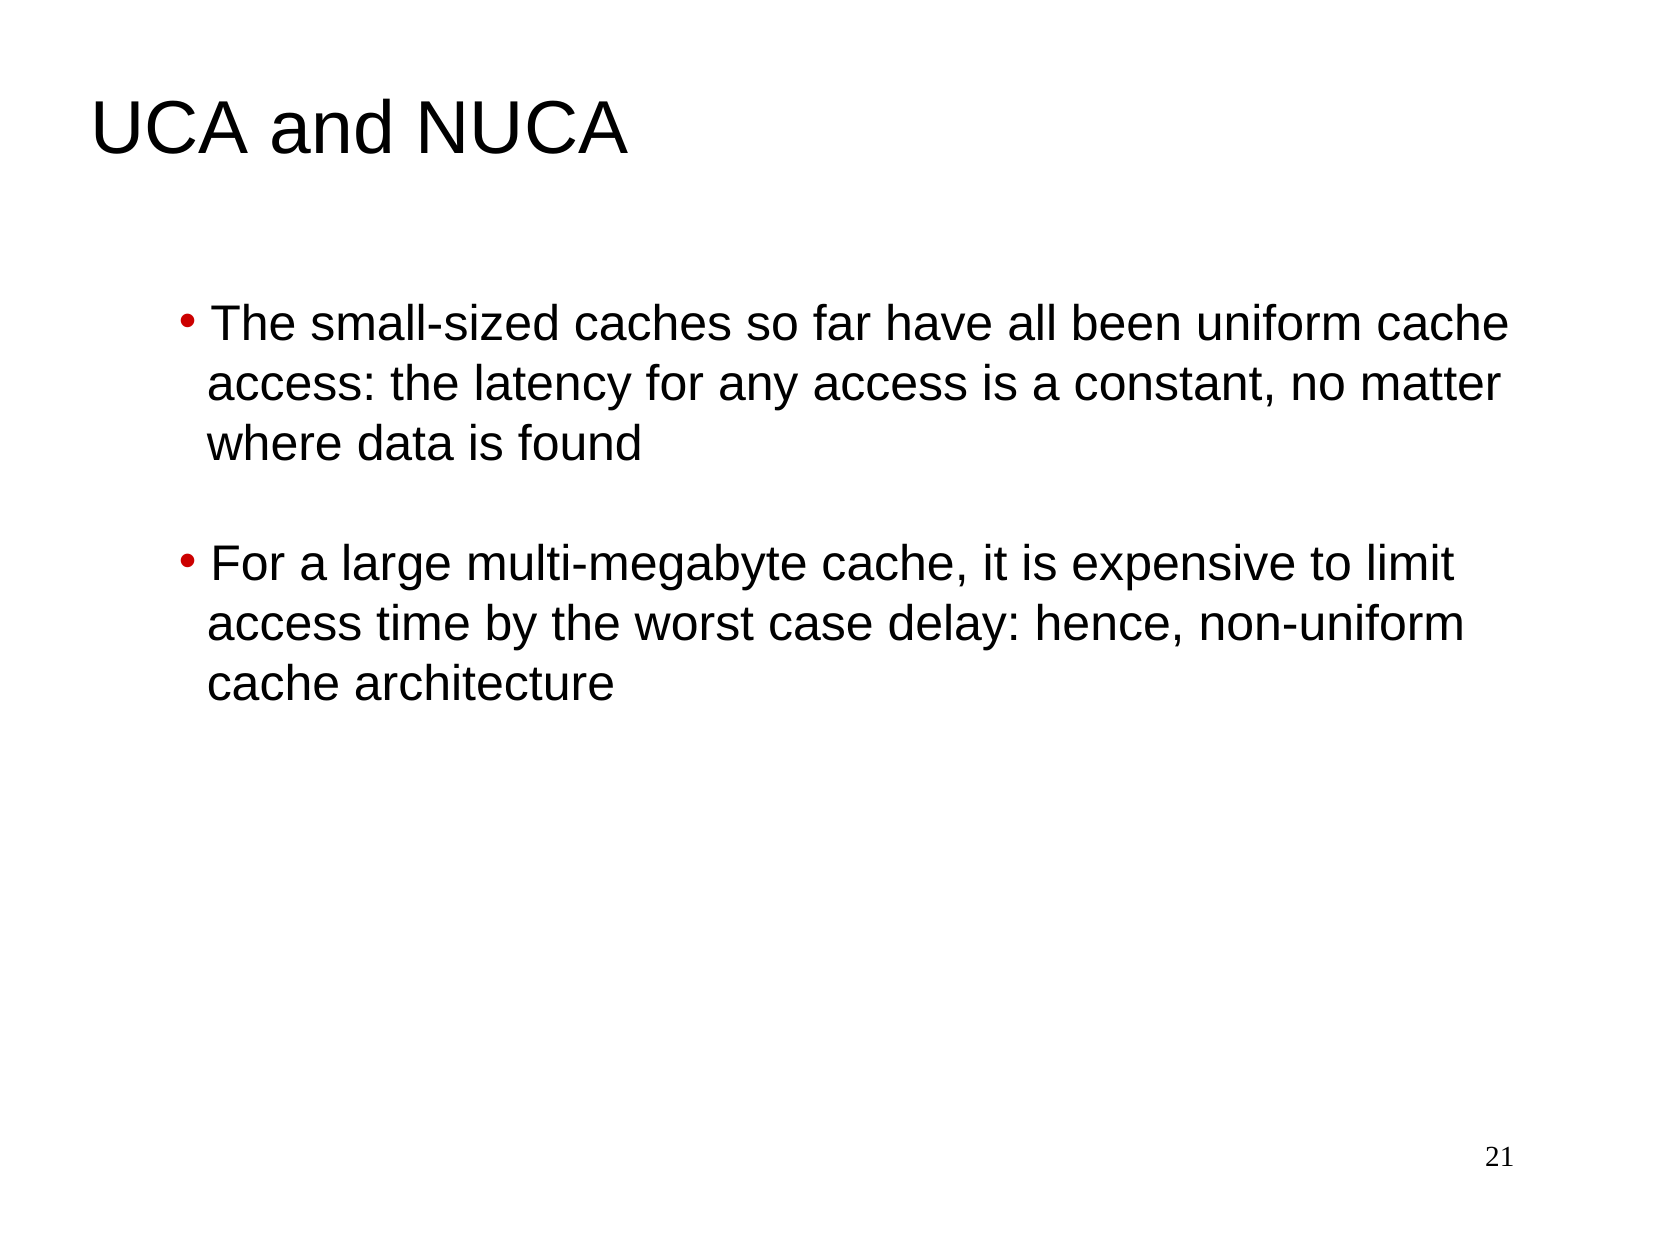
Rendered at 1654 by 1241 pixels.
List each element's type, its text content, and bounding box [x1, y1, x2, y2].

text_box UCA and NUCA [75, 71, 644, 177]
text_box The small-sized caches so far have all been uniform cache access: the latency for any access is a constant, no matter where data is found For a large multi-megabyte cache, it is expensive to limit access time by the worst case delay: hence, non-uniform cache architecture [164, 282, 1526, 719]
text_box <number> [1184, 1129, 1530, 1213]
